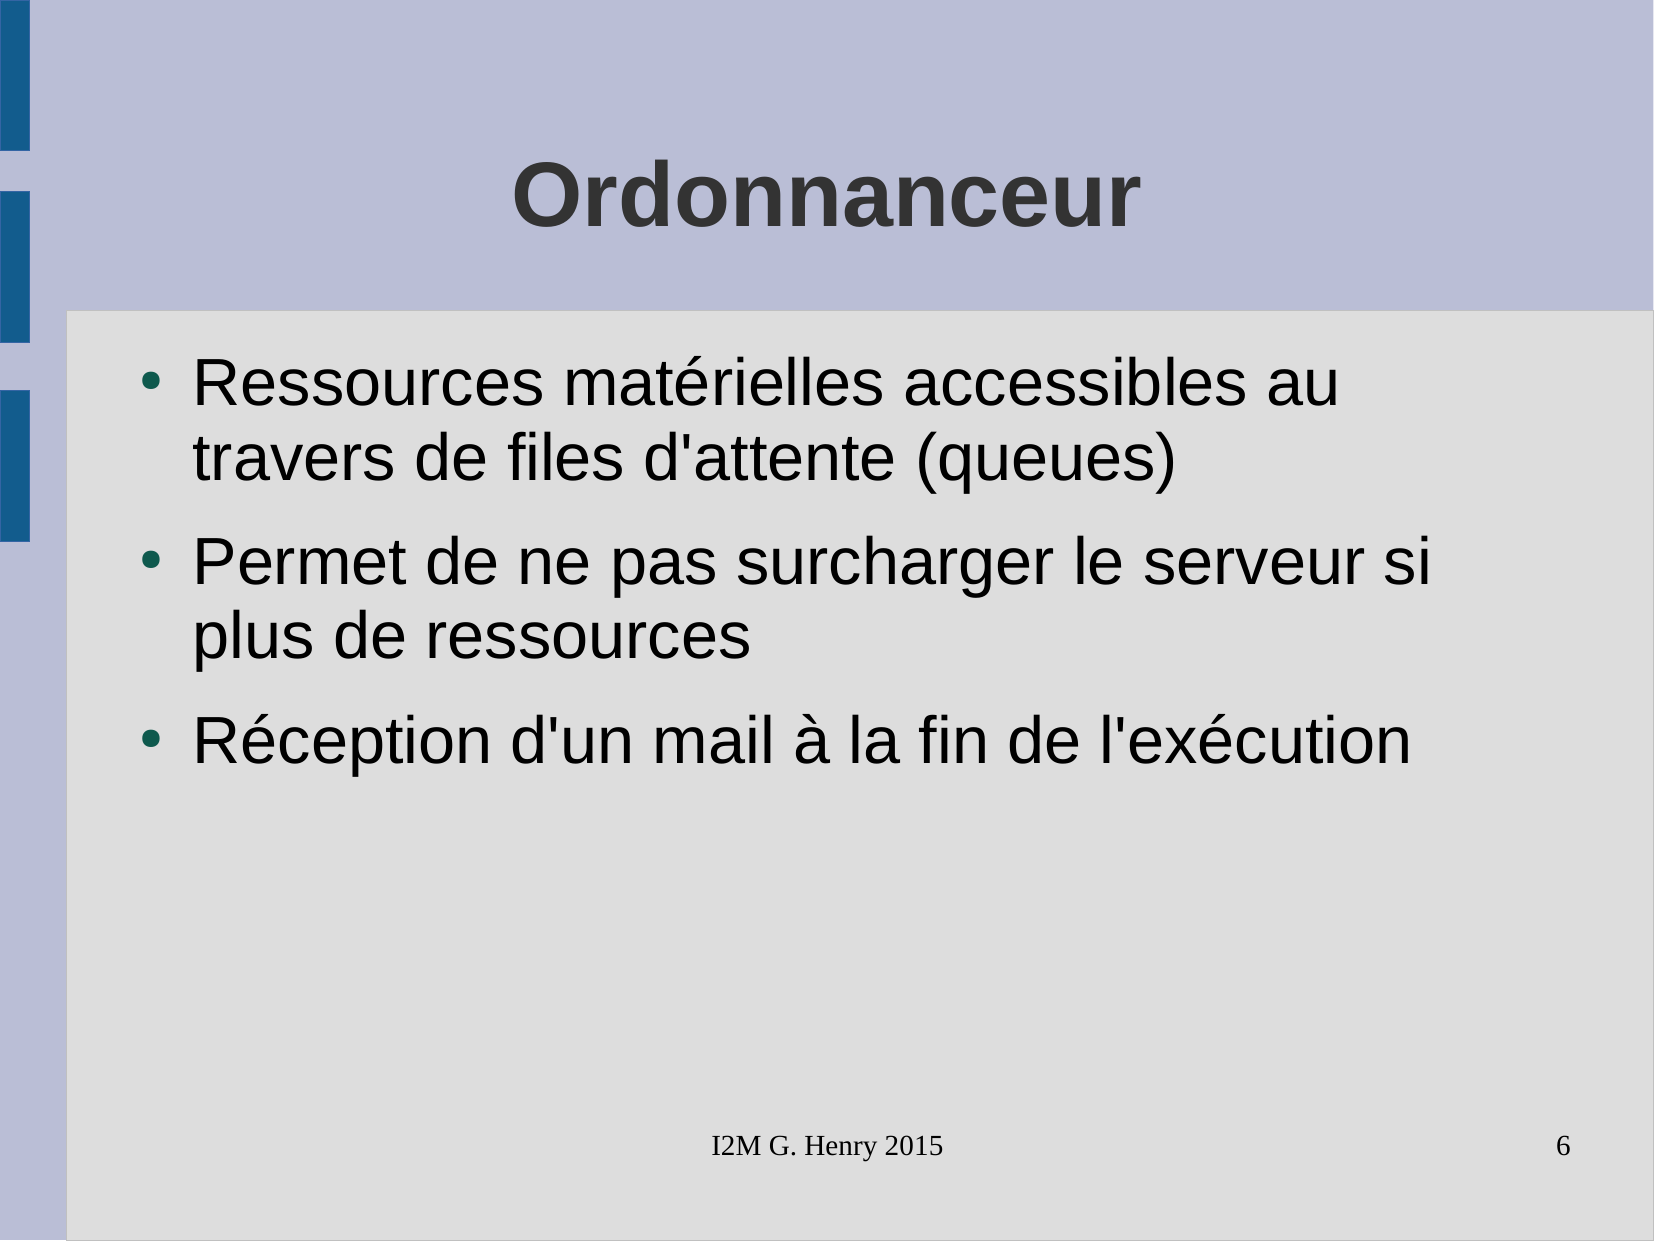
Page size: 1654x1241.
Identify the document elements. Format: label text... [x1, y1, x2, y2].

list Ressources matérielles accessibles au travers de files d'attente (queues) Permet de ne pas surcharger le serveur si plus de ressources Réception d'un mail à la fin de l'exécution [121, 344, 1534, 1065]
title Ordonnanceur [121, 91, 1534, 299]
